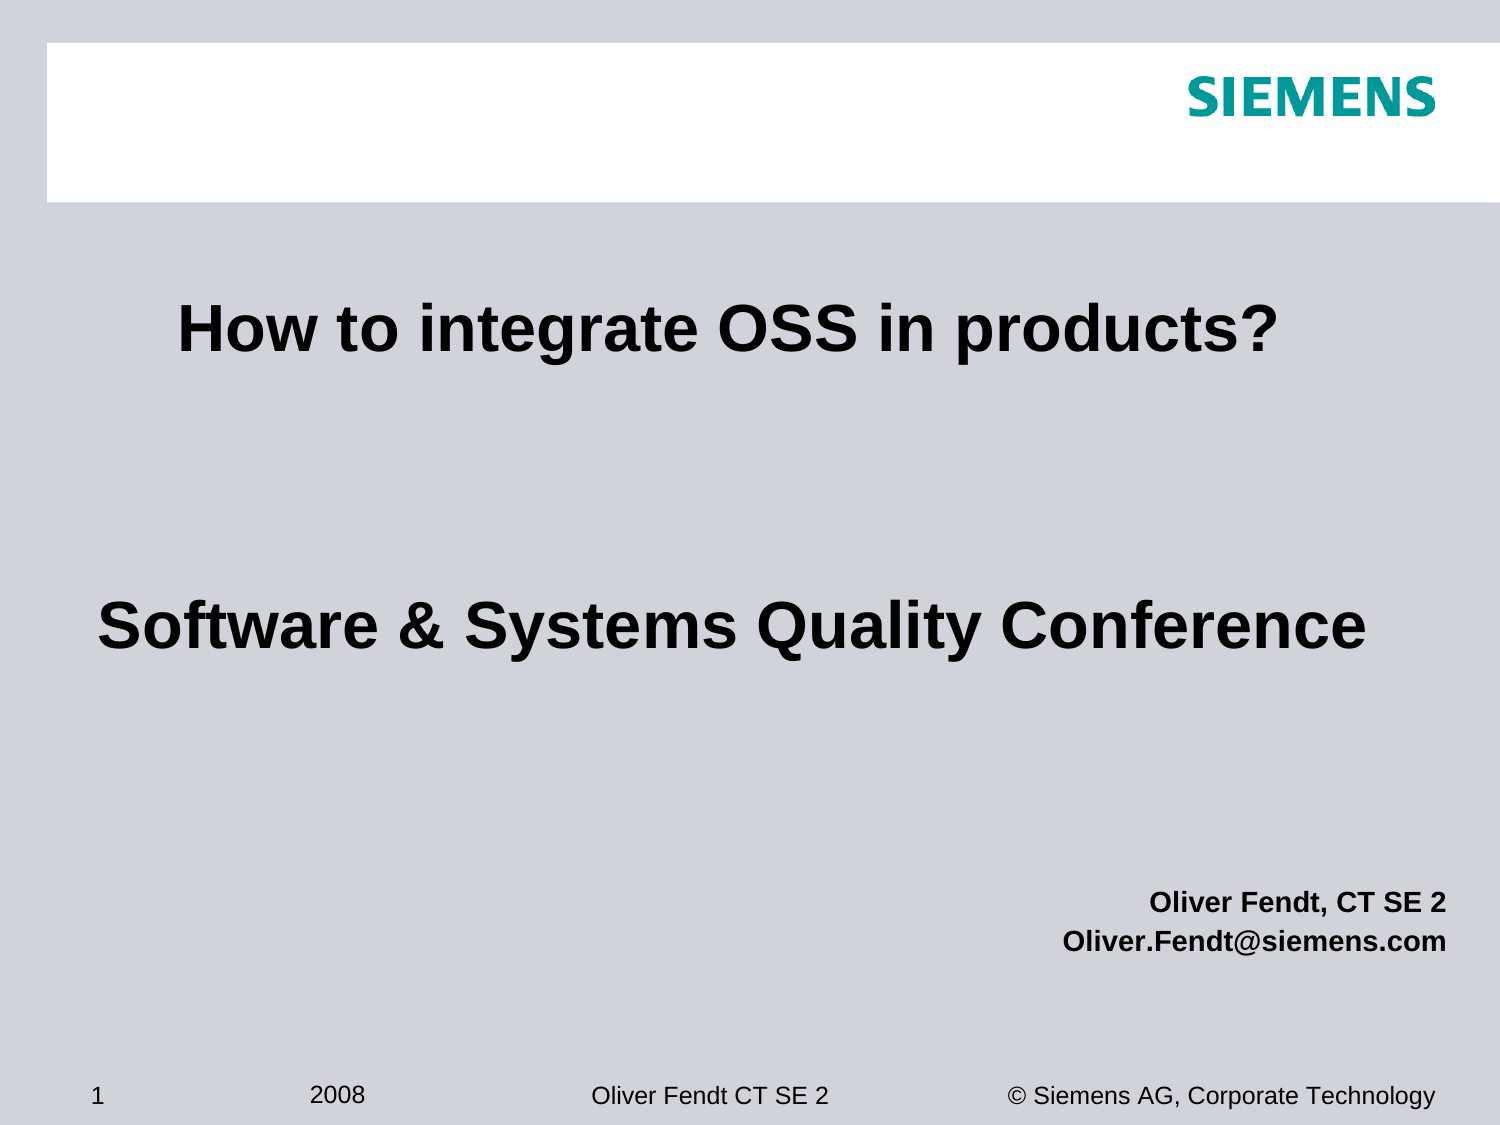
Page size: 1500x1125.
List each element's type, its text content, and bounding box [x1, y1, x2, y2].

text_box How to integrate OSS in products? Software & Systems Quality Conference [56, 284, 1422, 717]
text_box Oliver Fendt, CT SE 2 Oliver.Fendt@siemens.com [810, 880, 1448, 1004]
picture [1181, 69, 1444, 123]
